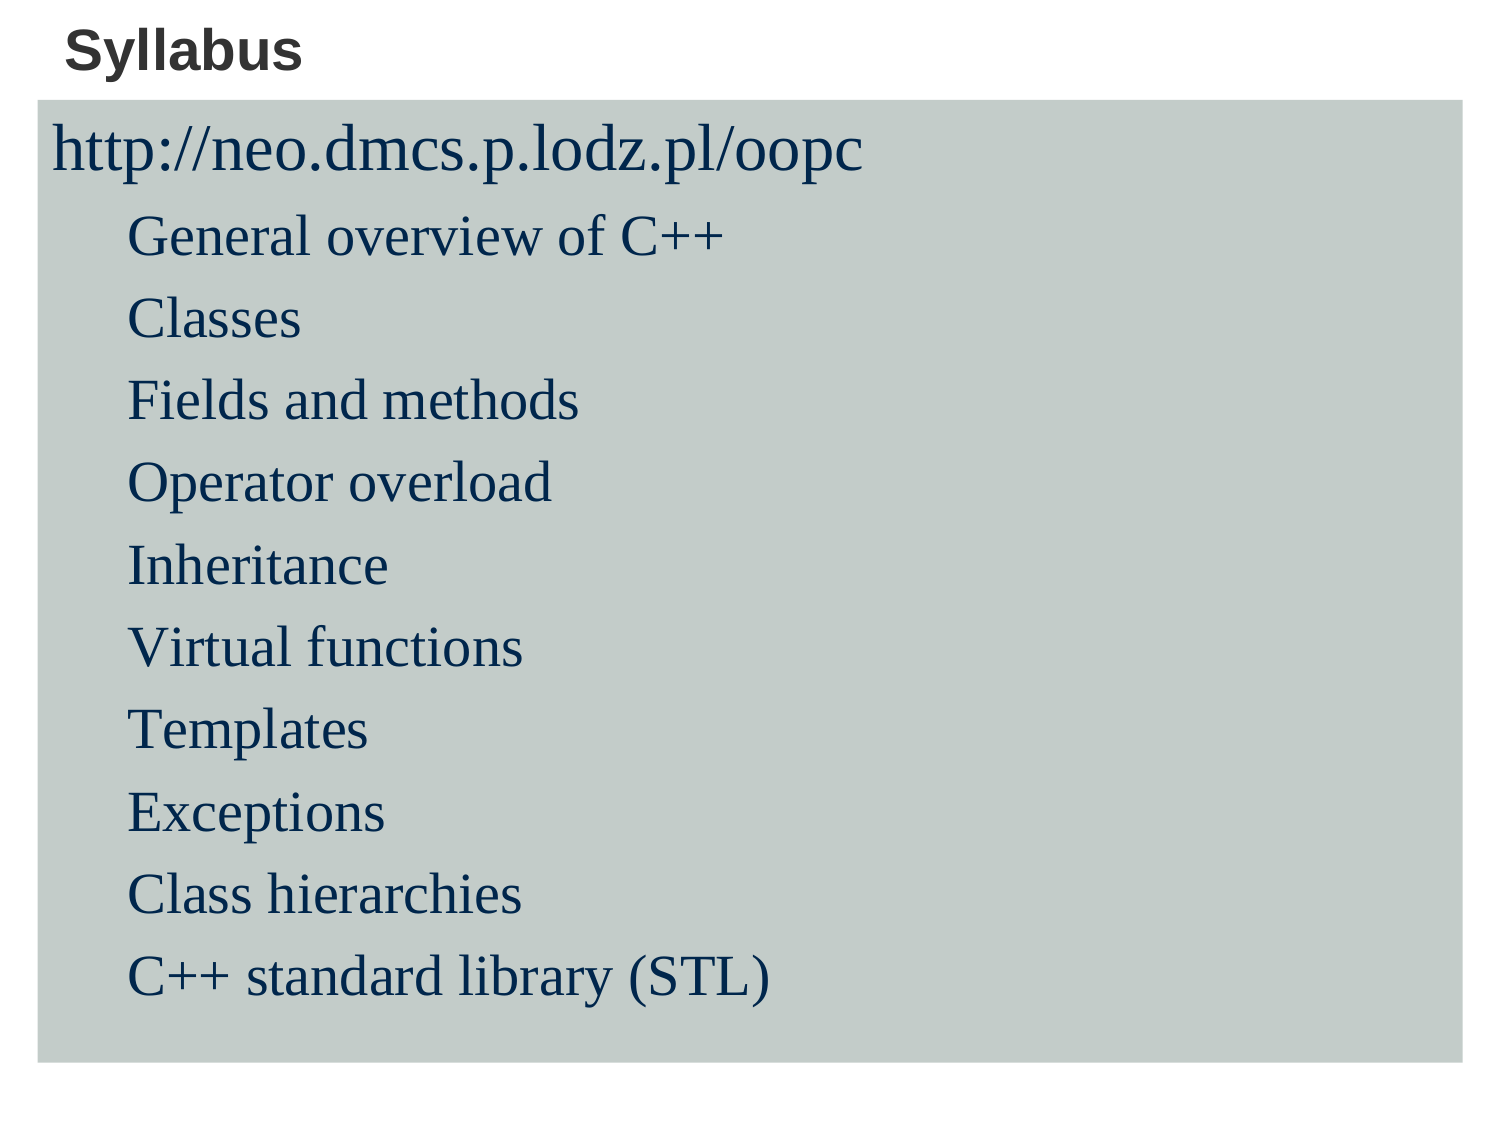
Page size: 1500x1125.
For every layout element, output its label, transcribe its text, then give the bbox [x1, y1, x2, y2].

picture [0, 0, 1500, 1125]
list http://neo.dmcs.p.lodz.pl/oopc General overview of C++ Classes Fields and methods Operator overload Inheritance Virtual functions Templates Exceptions Class hierarchies C++ standard library (STL) [37, 99, 1463, 1063]
title Syllabus [50, 0, 1450, 91]
